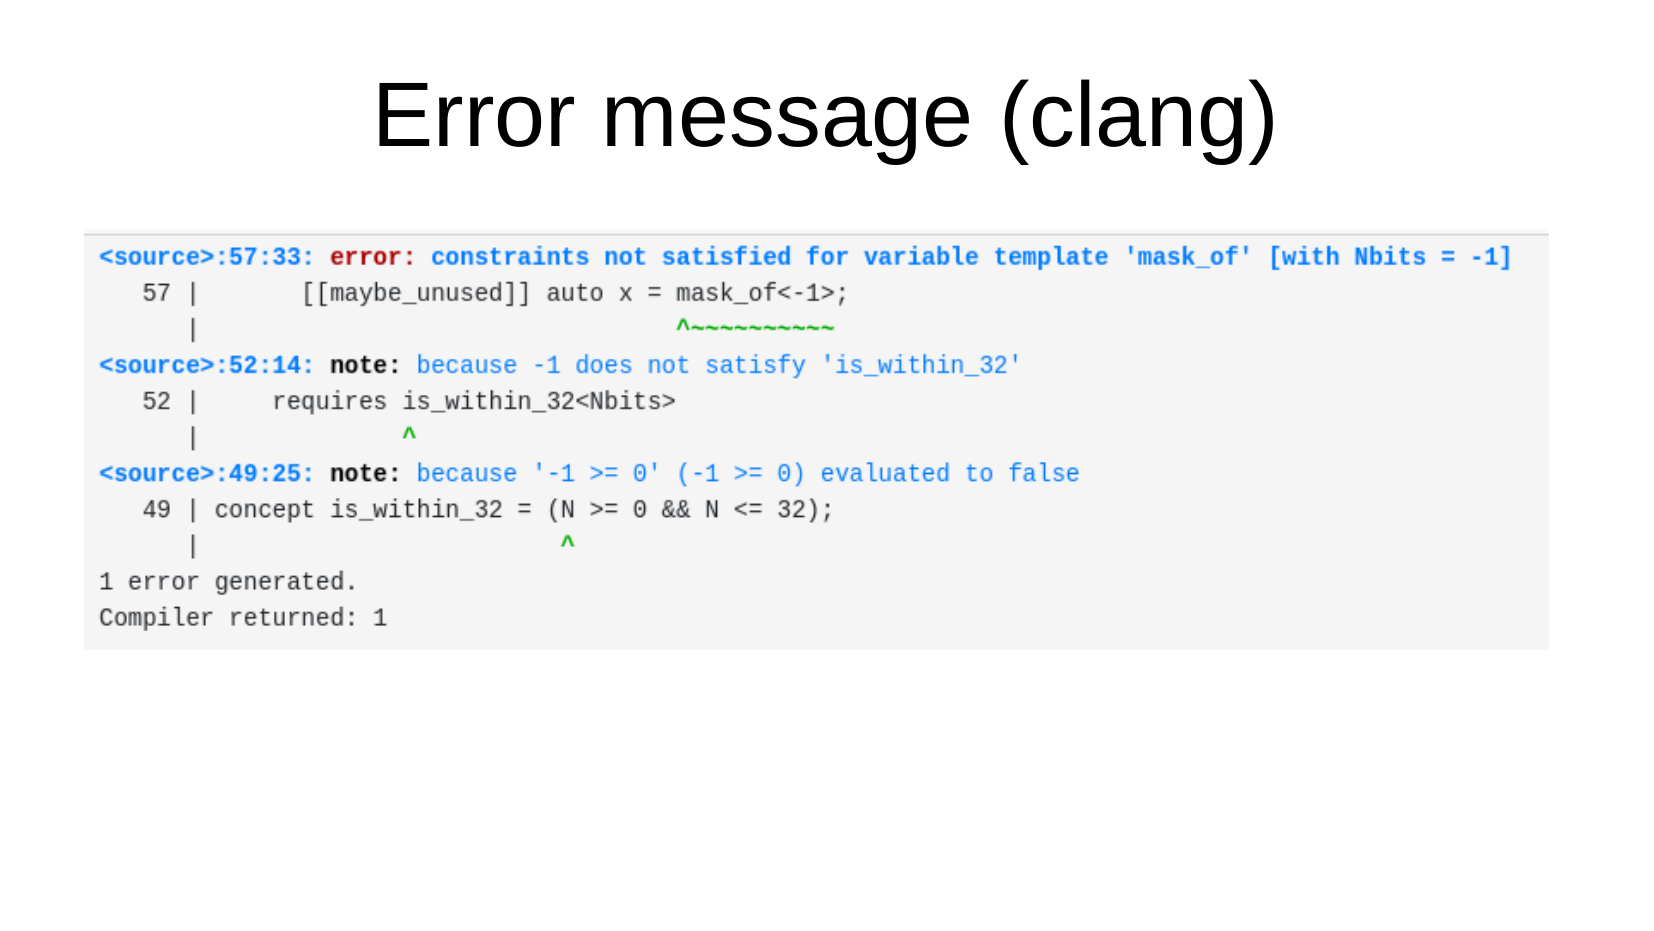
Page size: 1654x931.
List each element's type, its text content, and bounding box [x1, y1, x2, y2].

title Error message (clang) [82, 37, 1571, 193]
picture [84, 229, 1549, 650]
